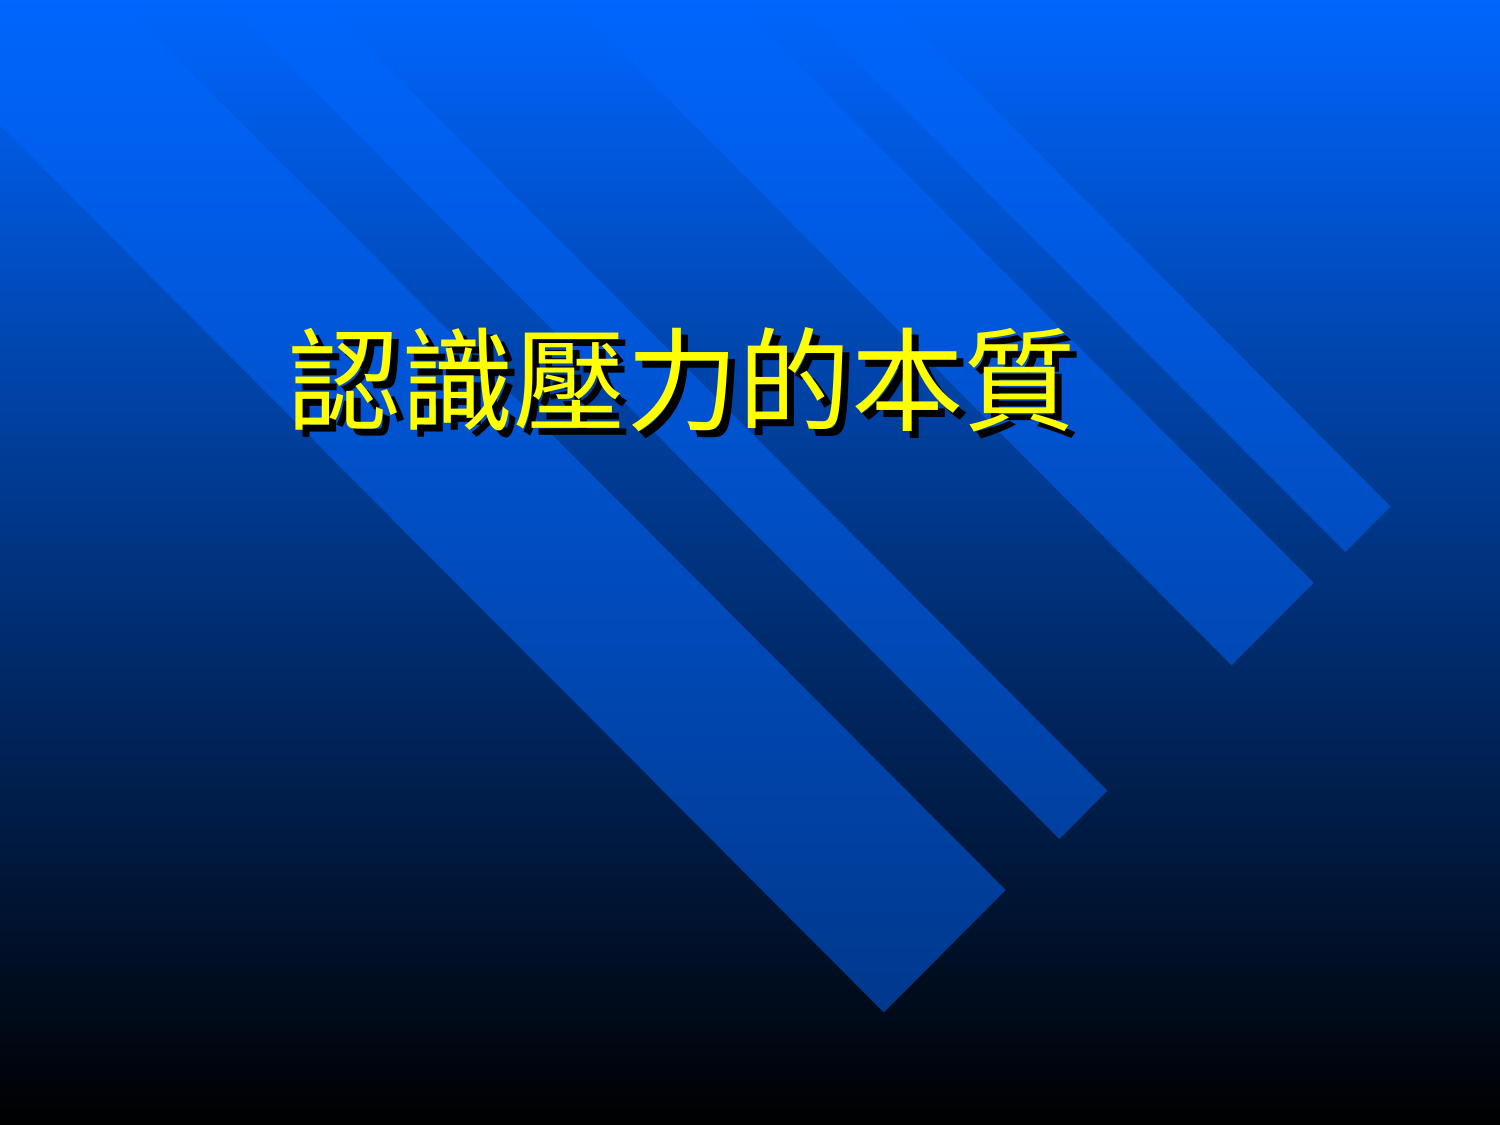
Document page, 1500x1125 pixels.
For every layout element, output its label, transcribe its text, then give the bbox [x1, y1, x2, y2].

text_box 認識壓力的本質 [123, 302, 1412, 453]
